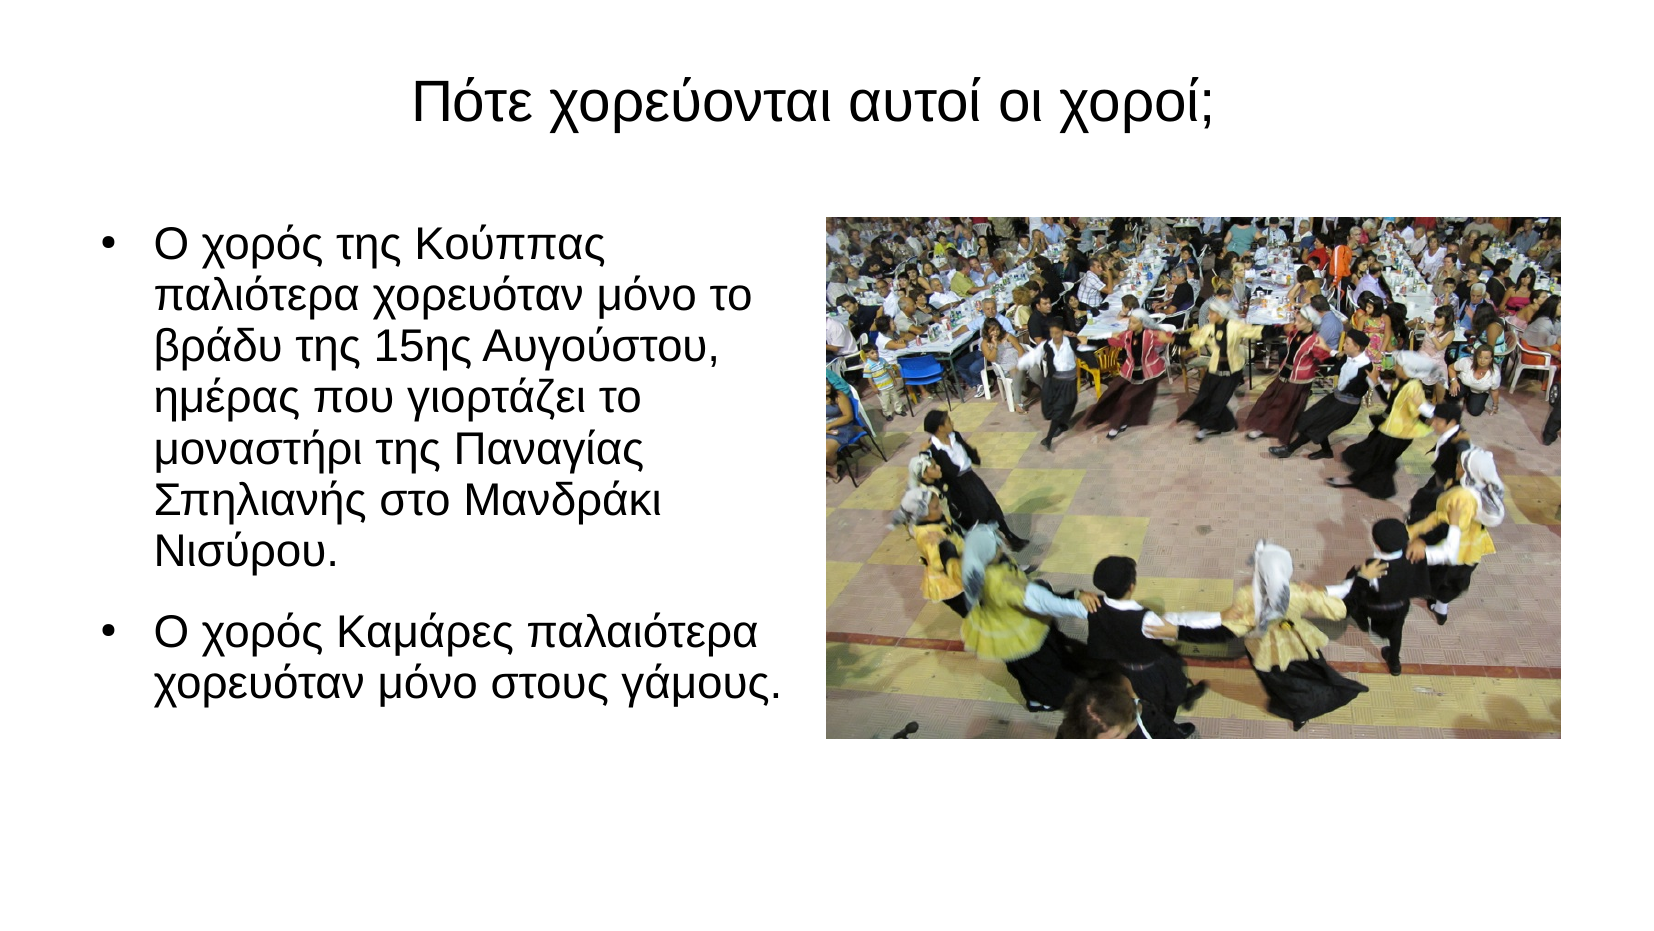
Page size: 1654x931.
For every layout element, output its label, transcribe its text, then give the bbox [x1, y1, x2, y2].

list Ο χορός της Κούππας παλιότερα χορευόταν μόνο το βράδυ της 15ης Αυγούστου, ημέρας που γιορτάζει το μοναστήρι της Παναγίας Σπηλιανής στο Μανδράκι Νισύρου. Ο χορός Καμάρες παλαιότερα χορευόταν μόνο στους γάμους. [82, 217, 809, 758]
title Πότε χορεύονται αυτοί οι χοροί; [82, 30, 1571, 148]
picture [826, 217, 1561, 739]
